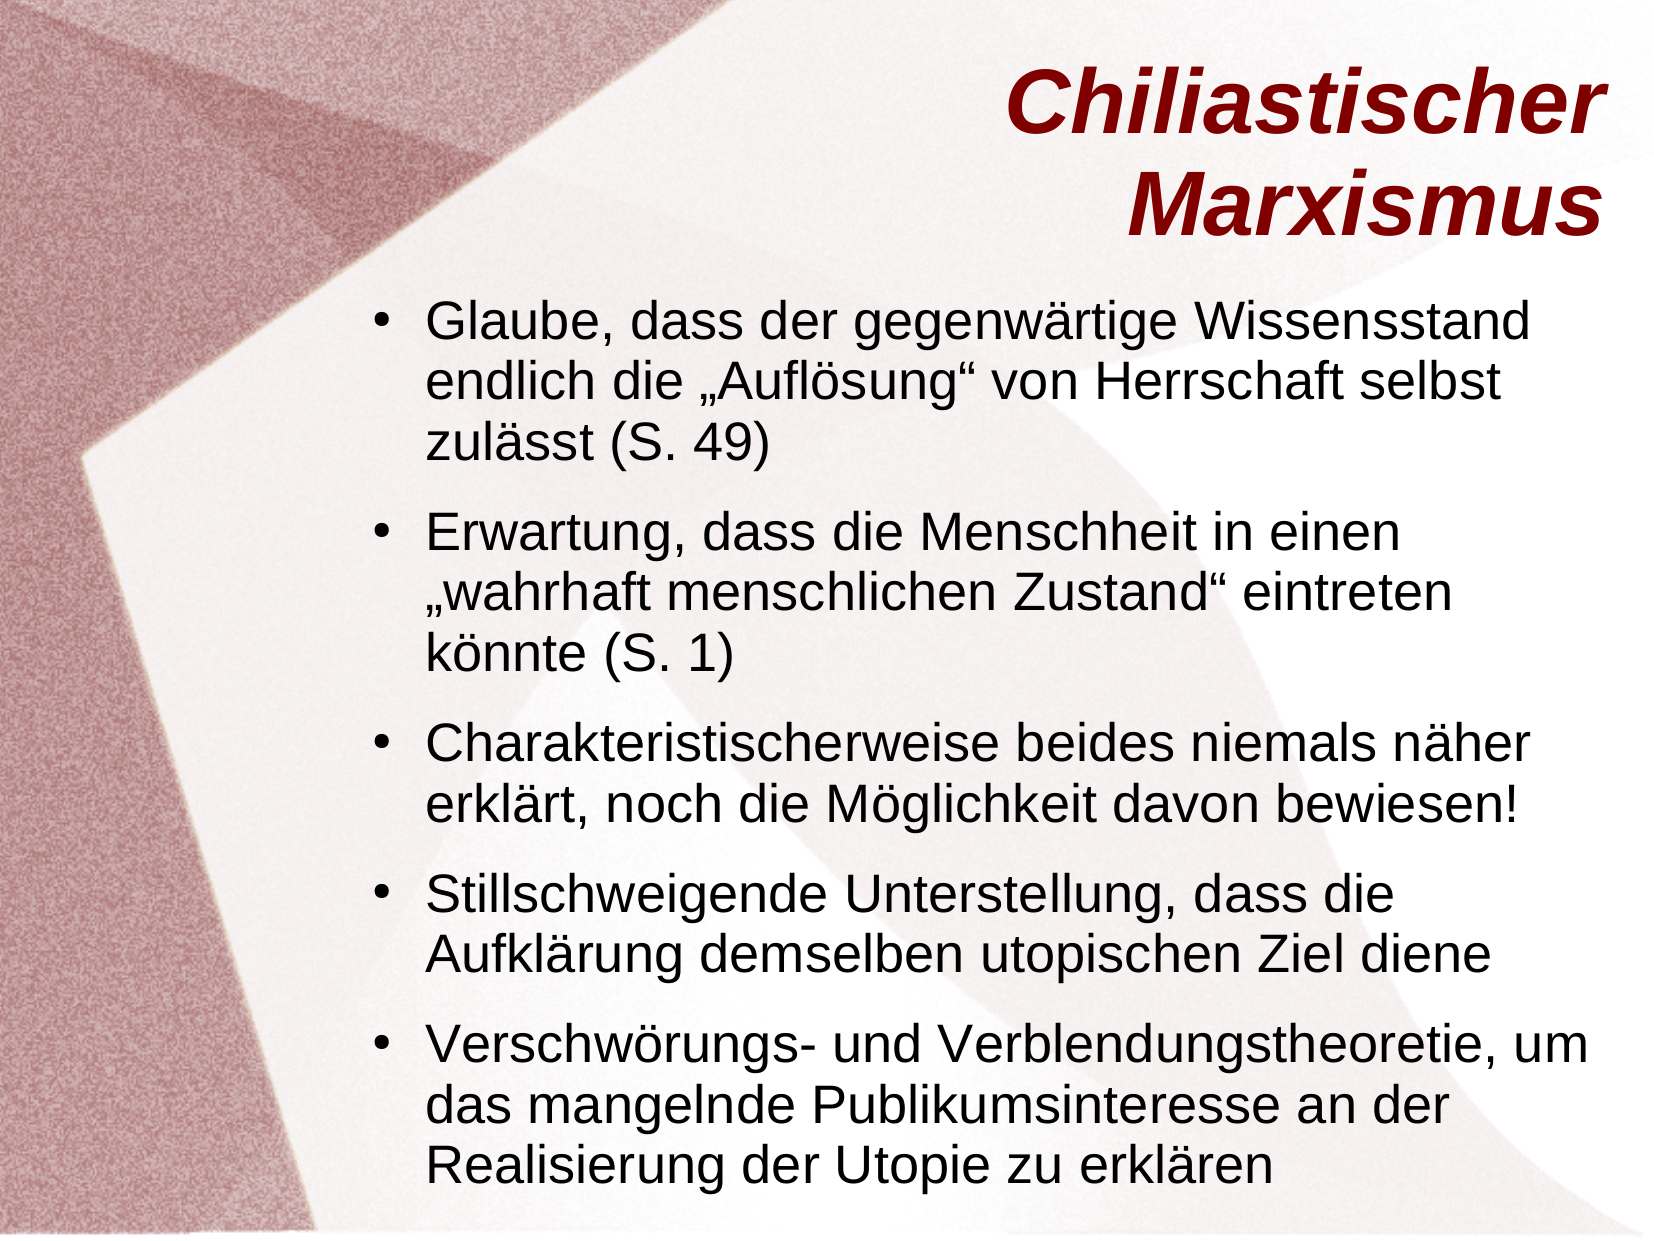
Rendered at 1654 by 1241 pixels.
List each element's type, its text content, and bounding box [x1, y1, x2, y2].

title Chiliastischer Marxismus [596, 50, 1607, 256]
picture [0, 0, 1654, 1241]
list Glaube, dass der gegenwärtige Wissensstand endlich die „Auflösung“ von Herrschaft selbst zulässt (S. 49) Erwartung, dass die Menschheit in einen „wahrhaft menschlichen Zustand“ eintreten könnte (S. 1) Charakteristischerweise beides niemals näher erklärt, noch die Möglichkeit davon bewiesen! Stillschweigende Unterstellung, dass die Aufklärung demselben utopischen Ziel diene Verschwörungs- und Verblendungstheoretie, um das mangelnde Publikumsinteresse an der Realisierung der Utopie zu erklären [354, 290, 1601, 1196]
